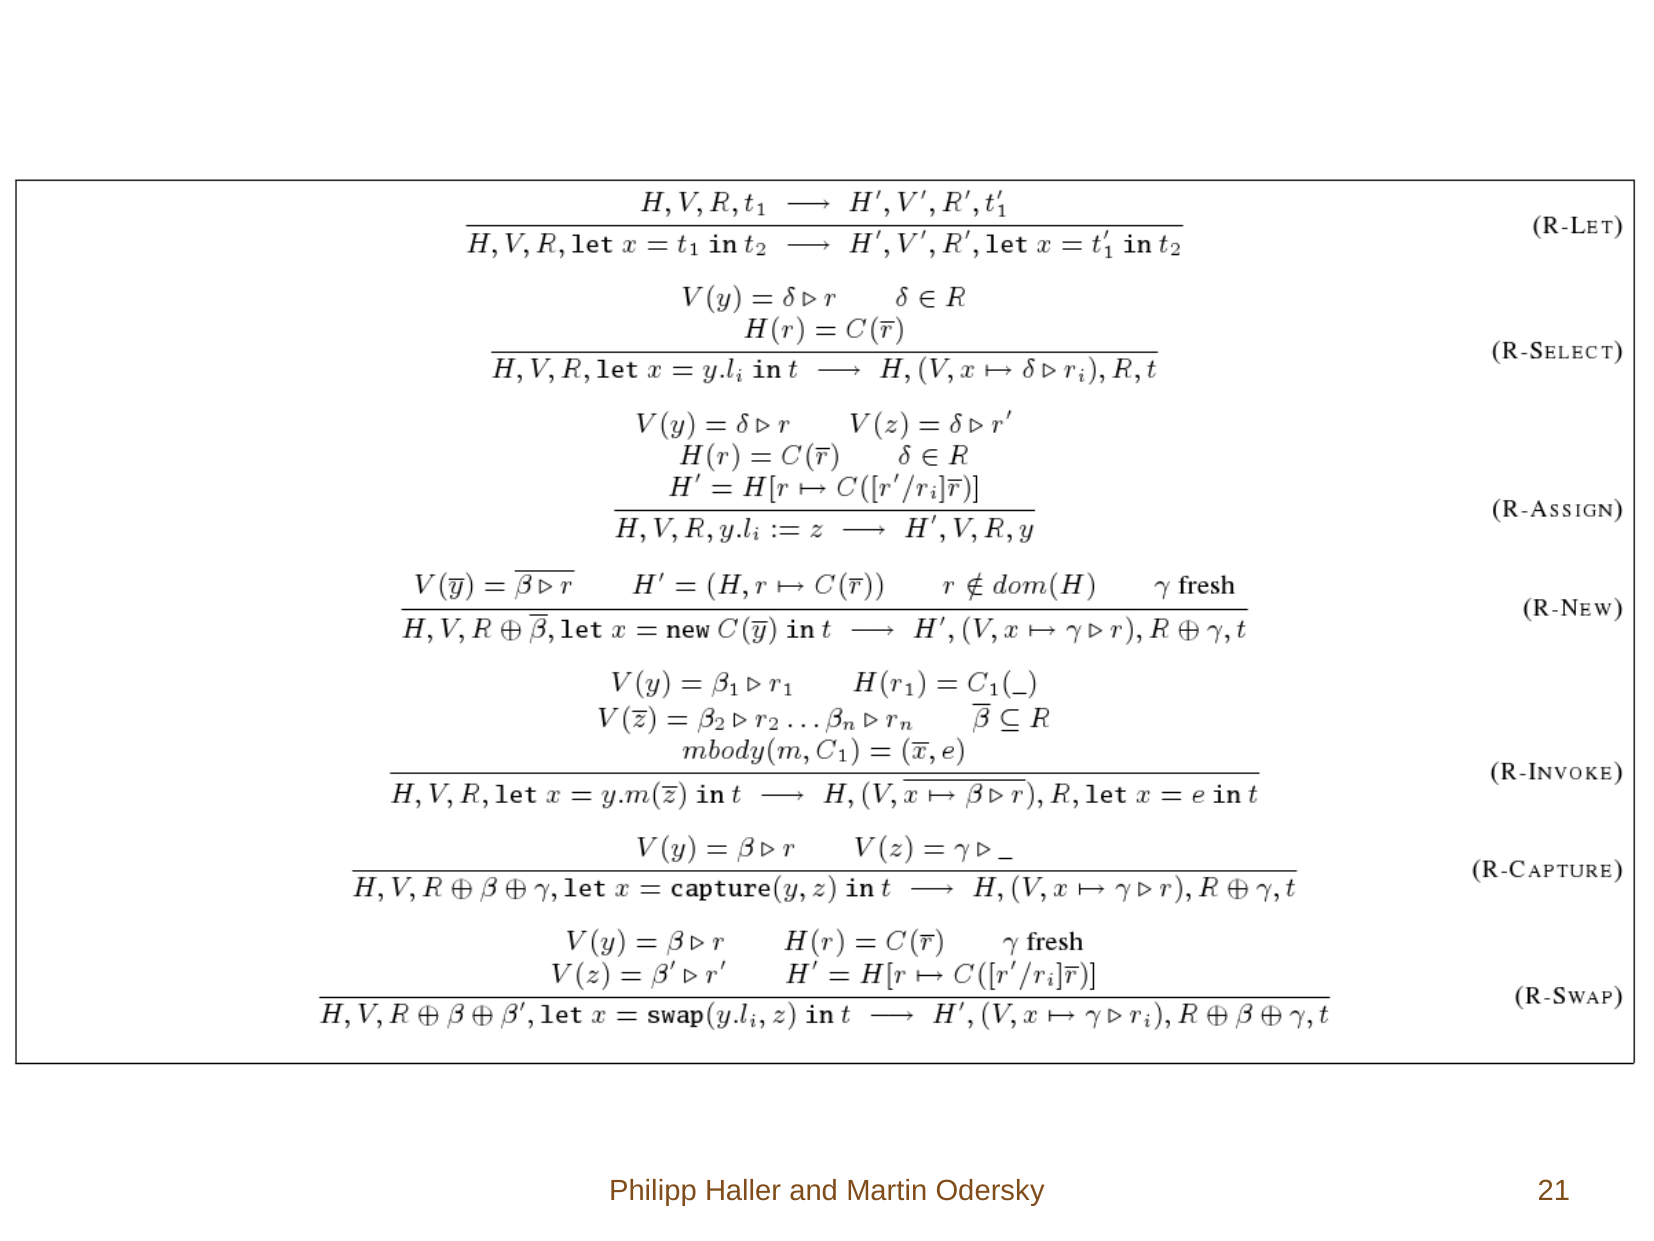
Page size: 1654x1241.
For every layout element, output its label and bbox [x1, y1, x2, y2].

picture [0, 166, 1653, 1075]
